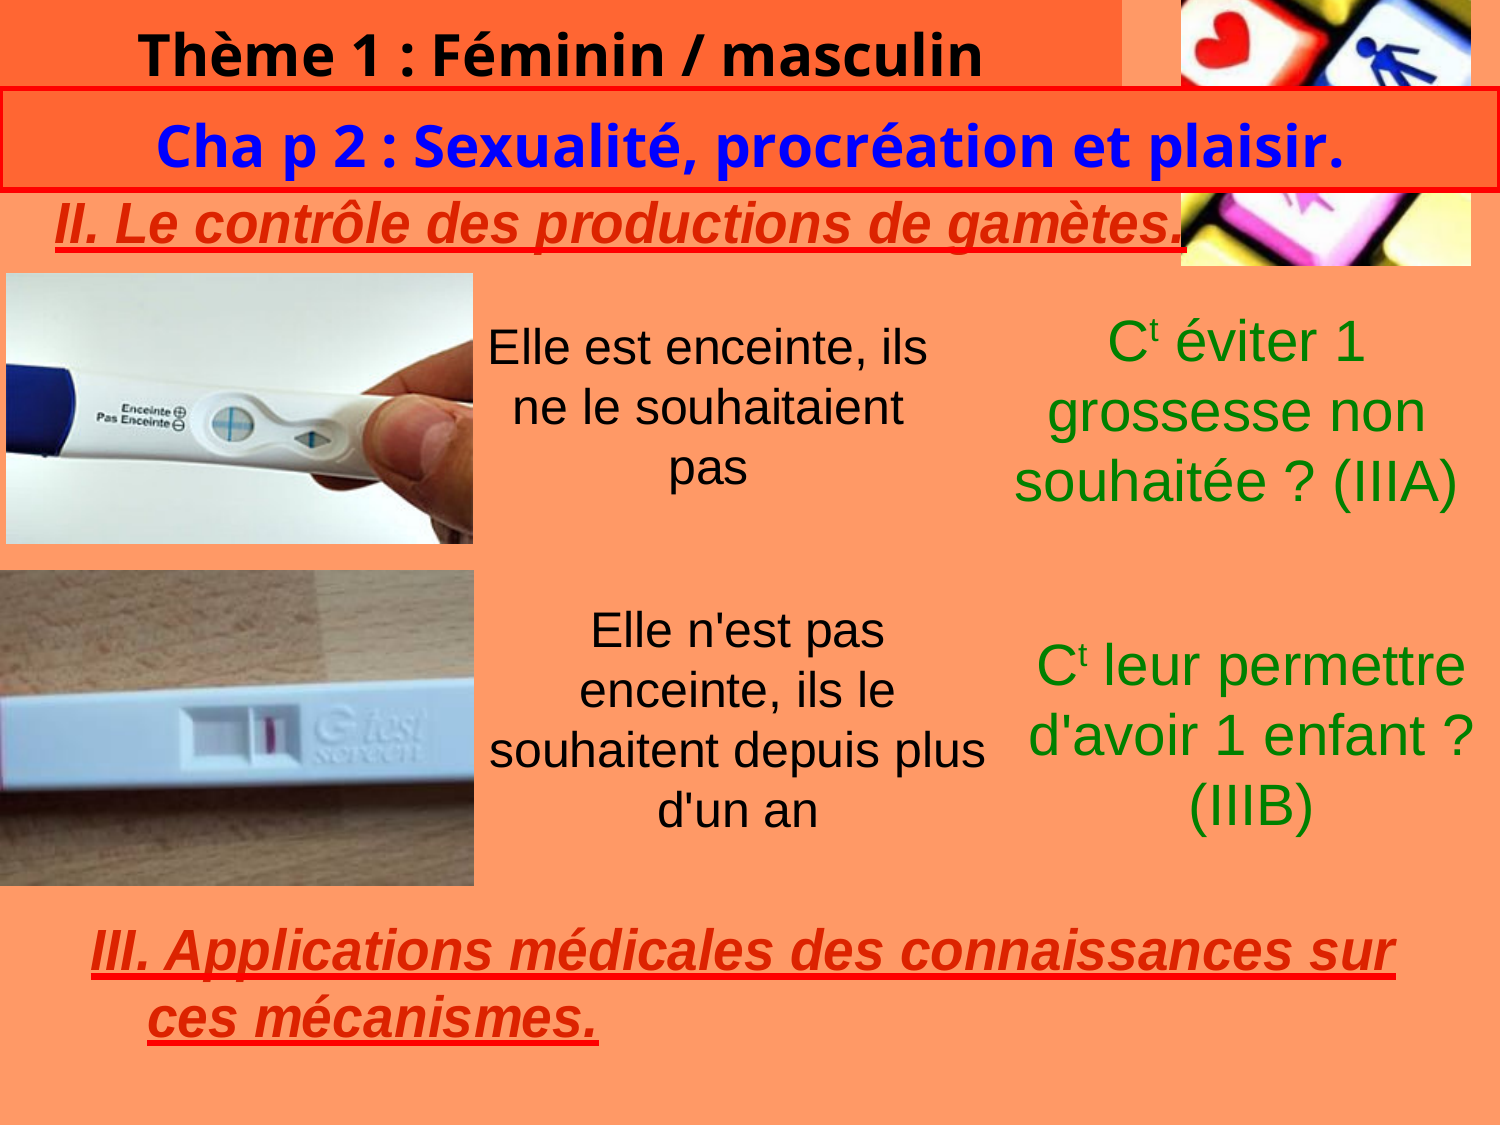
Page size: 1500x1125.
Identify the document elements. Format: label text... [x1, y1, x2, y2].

picture [6, 273, 473, 544]
chart [53, 189, 1398, 255]
text_box Ct leur permettre d'avoir 1 enfant ? (IIIB) [1003, 620, 1500, 845]
text_box Thème 1 : Féminin / masculin [0, 0, 1122, 88]
picture [0, 570, 474, 886]
text_box Ct éviter 1 grossesse non souhaitée ? (IIIA) [974, 295, 1500, 550]
chart [89, 915, 1433, 1073]
text_box Cha p 2 : Sexualité, procréation et plaisir. [0, 88, 1500, 191]
picture [1181, 191, 1471, 266]
text_box Elle n'est pas enceinte, ils le souhaitent depuis plus d'un an [474, 590, 1004, 846]
picture [1181, 0, 1471, 88]
text_box Elle est enceinte, ils ne le souhaitaient pas [472, 307, 945, 502]
